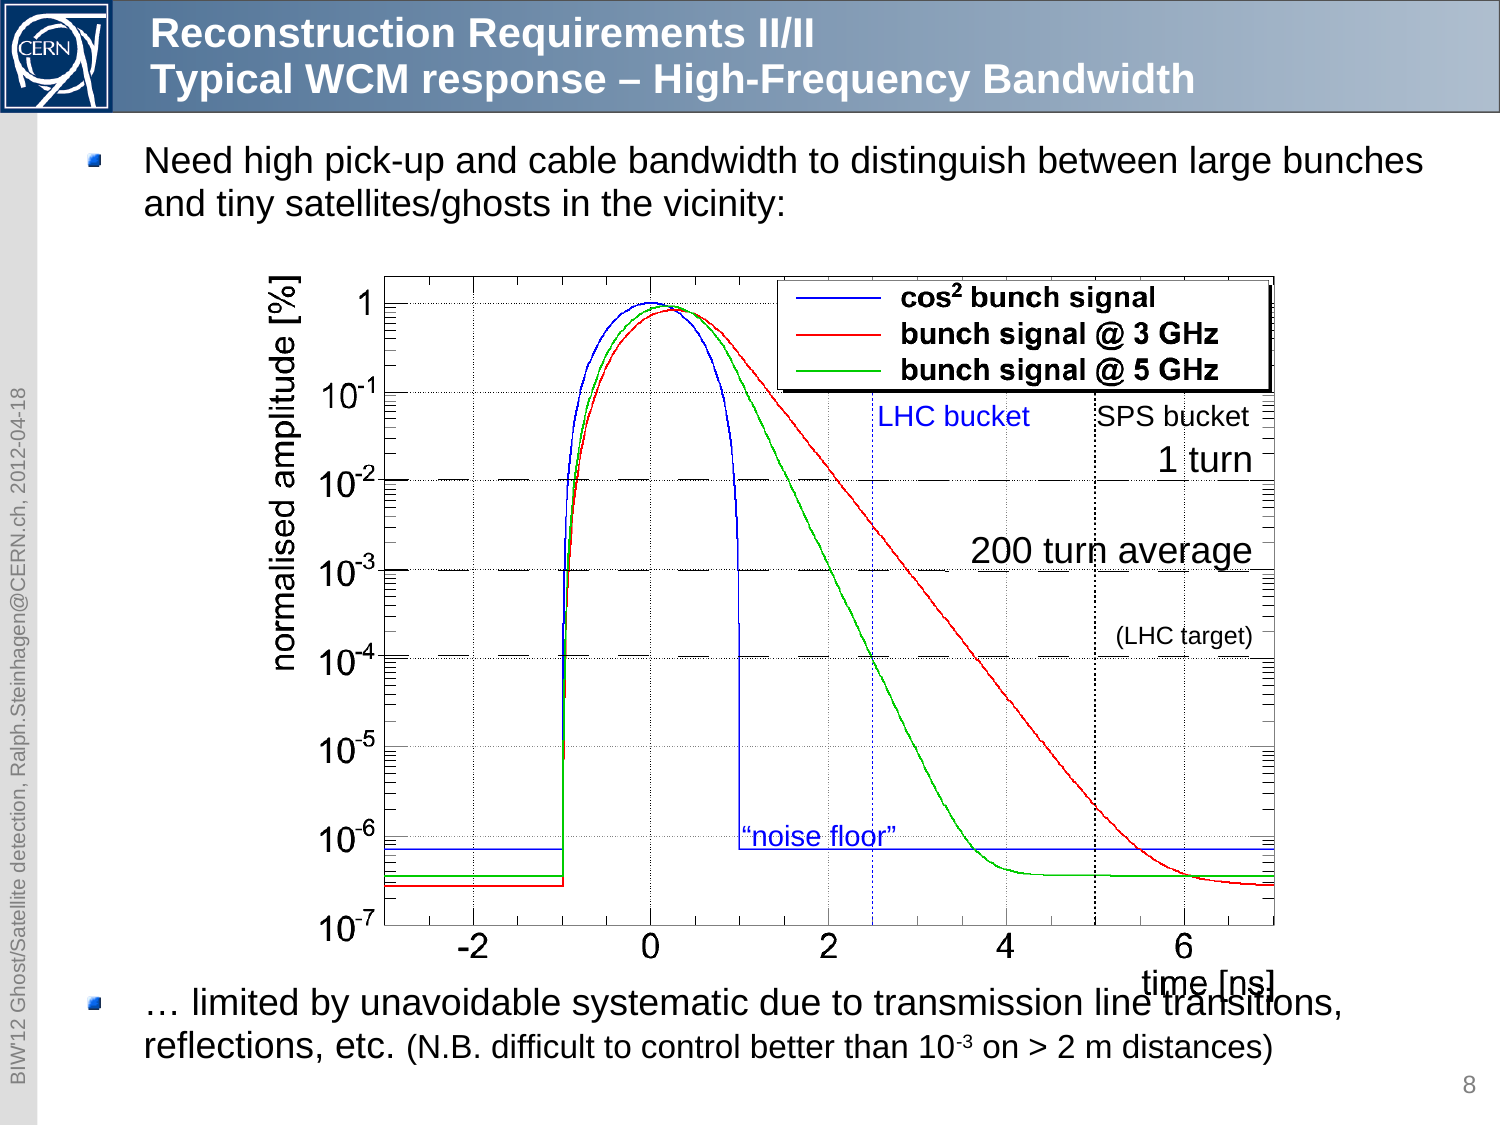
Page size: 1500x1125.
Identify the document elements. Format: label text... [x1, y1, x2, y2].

picture [0, 0, 113, 113]
text_box SPS bucket [1081, 392, 1265, 440]
title Reconstruction Requirements II/II Typical WCM response – High-Frequency Bandwidth [150, 0, 1201, 113]
text_box “noise floor” [727, 812, 986, 860]
text_box LHC bucket [862, 392, 1046, 440]
list Need high pick-up and cable bandwidth to distinguish between large bunches and tiny satellites/ghosts in the vicinity: … limited by unavoidable systematic due to transmission line transitions, reflections, etc. (N.B. difficult to control better than 10-3 on > 2 m distances) [87, 137, 1438, 1068]
